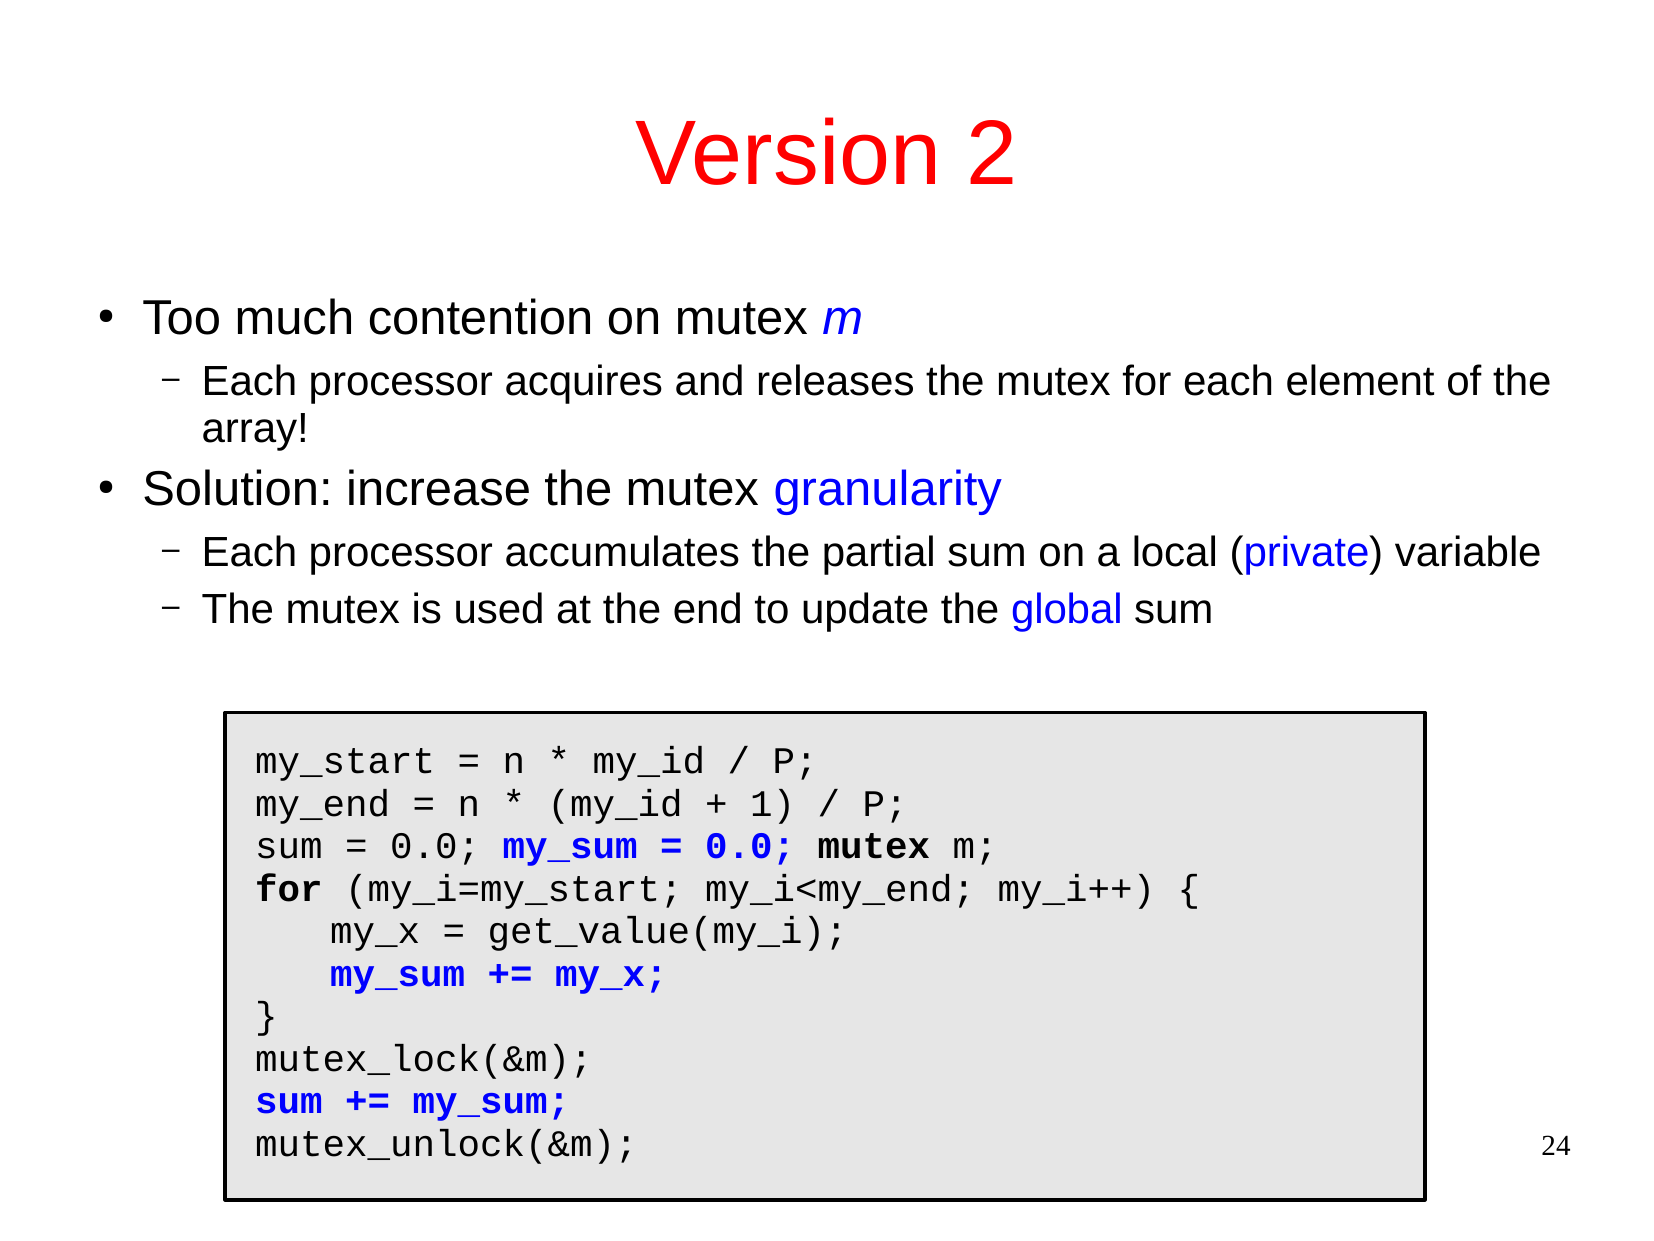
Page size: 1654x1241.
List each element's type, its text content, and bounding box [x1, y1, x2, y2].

title Version 2 [82, 49, 1571, 257]
list Too much contention on mutex m Each processor acquires and releases the mutex for each element of the array! Solution: increase the mutex granularity Each processor accumulates the partial sum on a local (private) variable The mutex is used at the end to update the global sum [82, 290, 1571, 676]
text_box my_start = n * my_id / P; my_end = n * (my_id + 1) / P; sum = 0.0; my_sum = 0.0; mutex m; for (my_i=my_start; my_i<my_end; my_i++) { my_x = get_value(my_i); my_sum += my_x; } mutex_lock(&m); sum += my_sum; mutex_unlock(&m); [225, 712, 1426, 1201]
